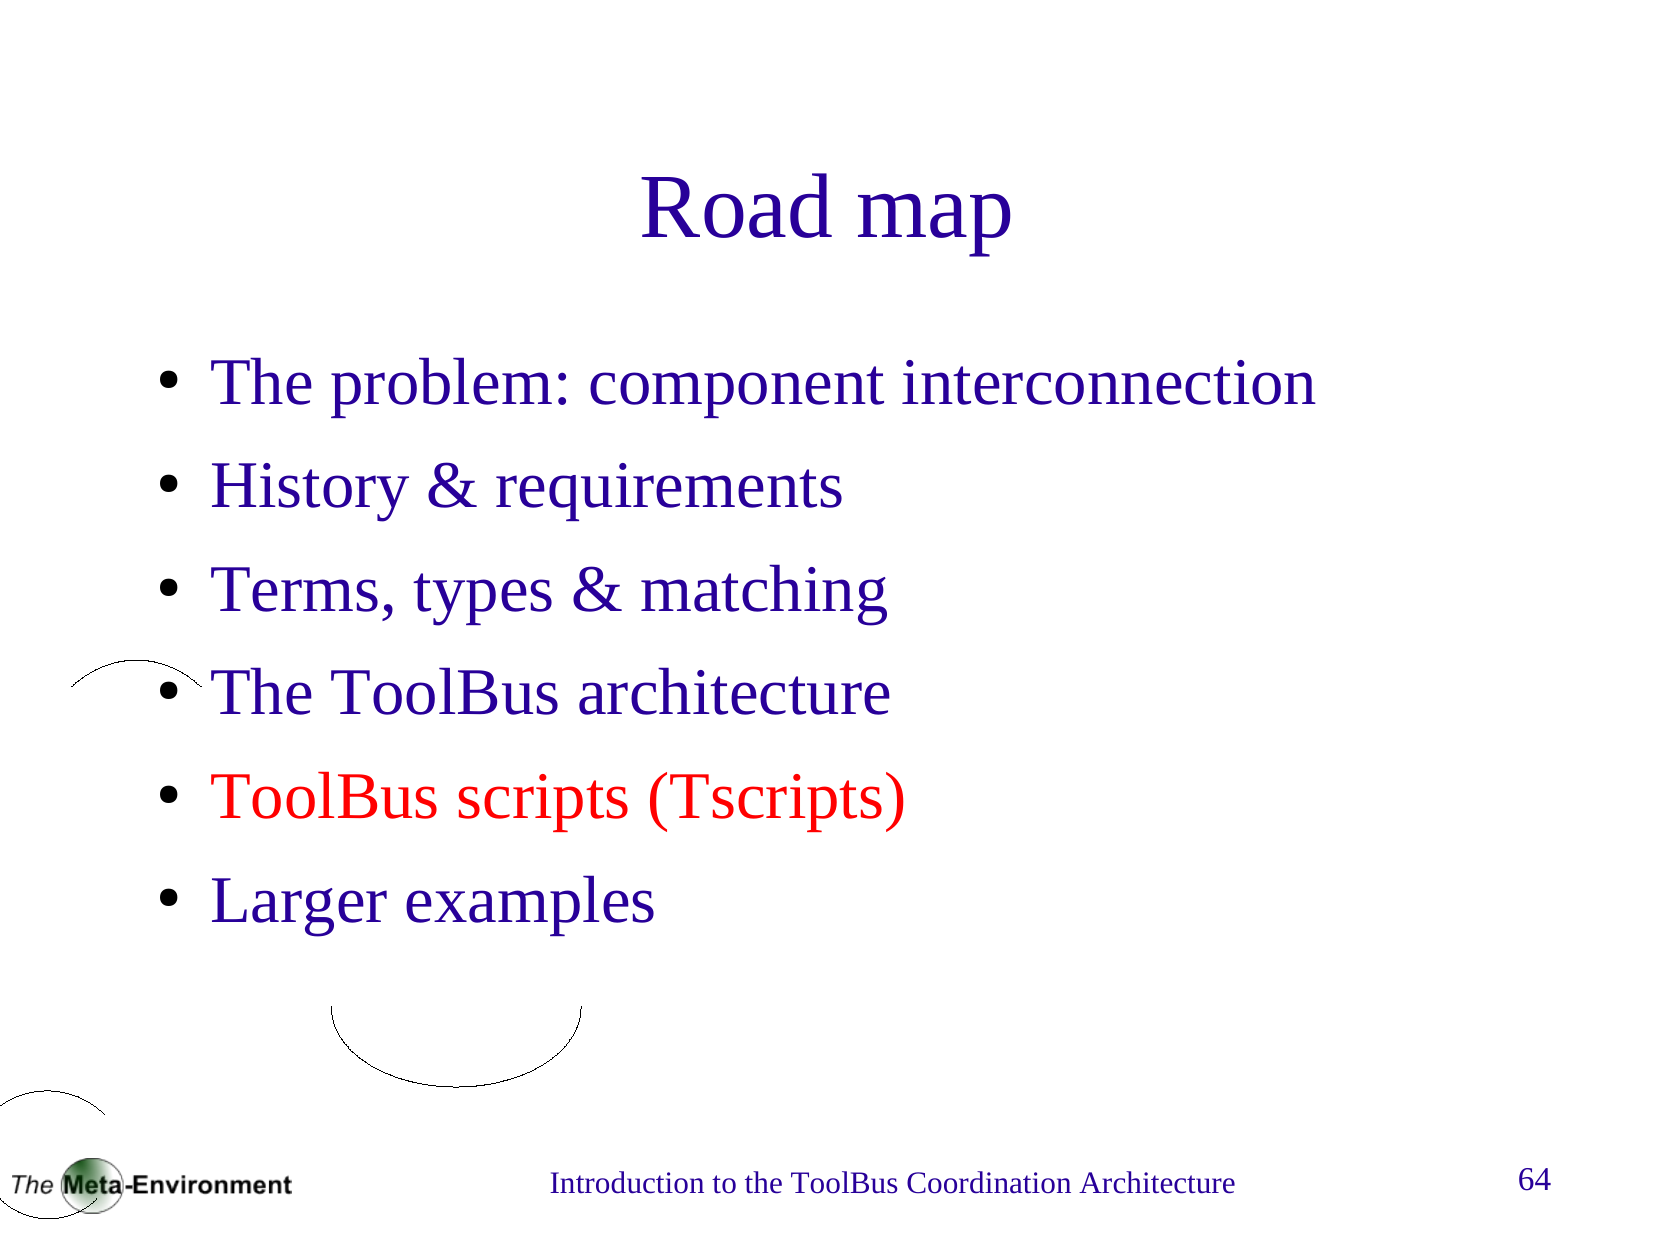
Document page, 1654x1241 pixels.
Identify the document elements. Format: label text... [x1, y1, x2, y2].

title Road map [121, 102, 1534, 311]
list The problem: component interconnection History & requirements Terms, types & matching The ToolBus architecture ToolBus scripts (Tscripts) Larger examples [121, 344, 1534, 1127]
picture [12, 1158, 292, 1214]
